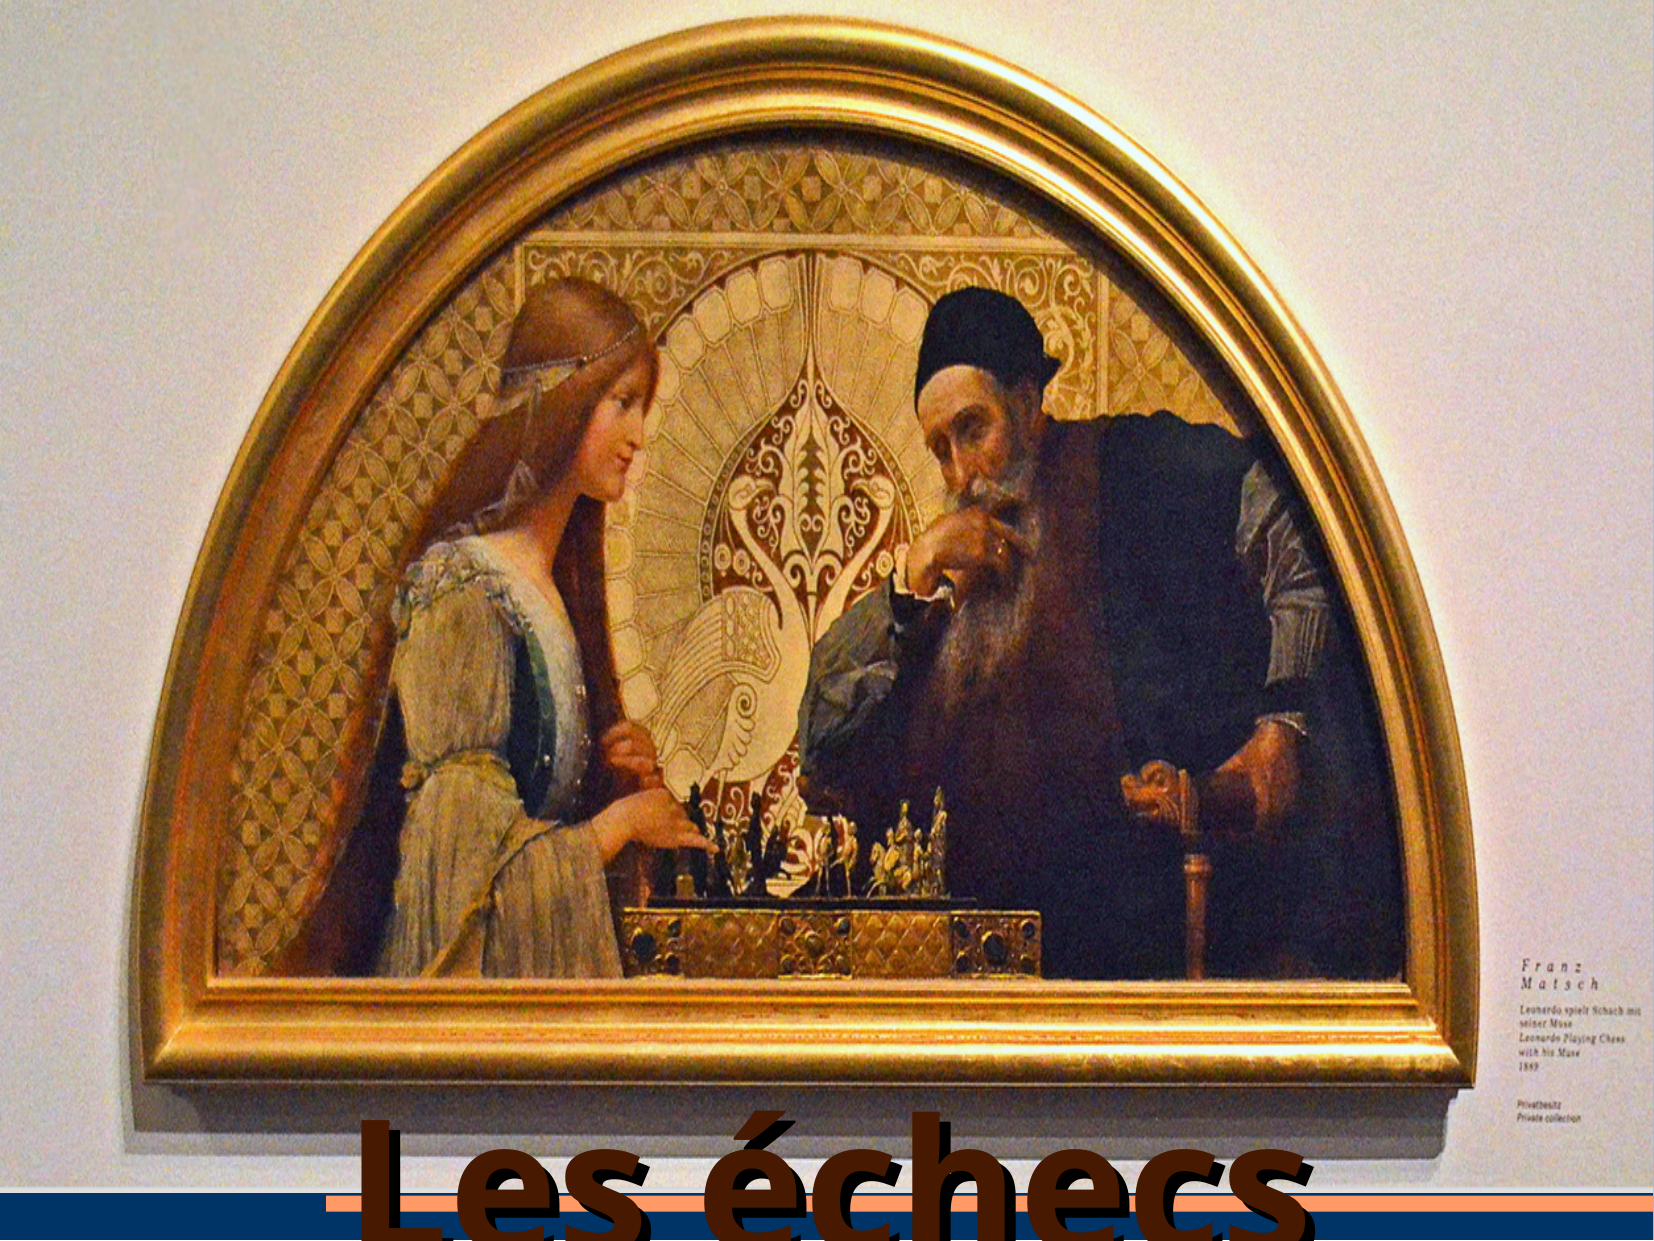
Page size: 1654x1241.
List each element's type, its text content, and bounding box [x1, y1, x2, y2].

text_box Les échecs courtois [295, 1039, 1337, 1241]
picture [0, 0, 1654, 1193]
